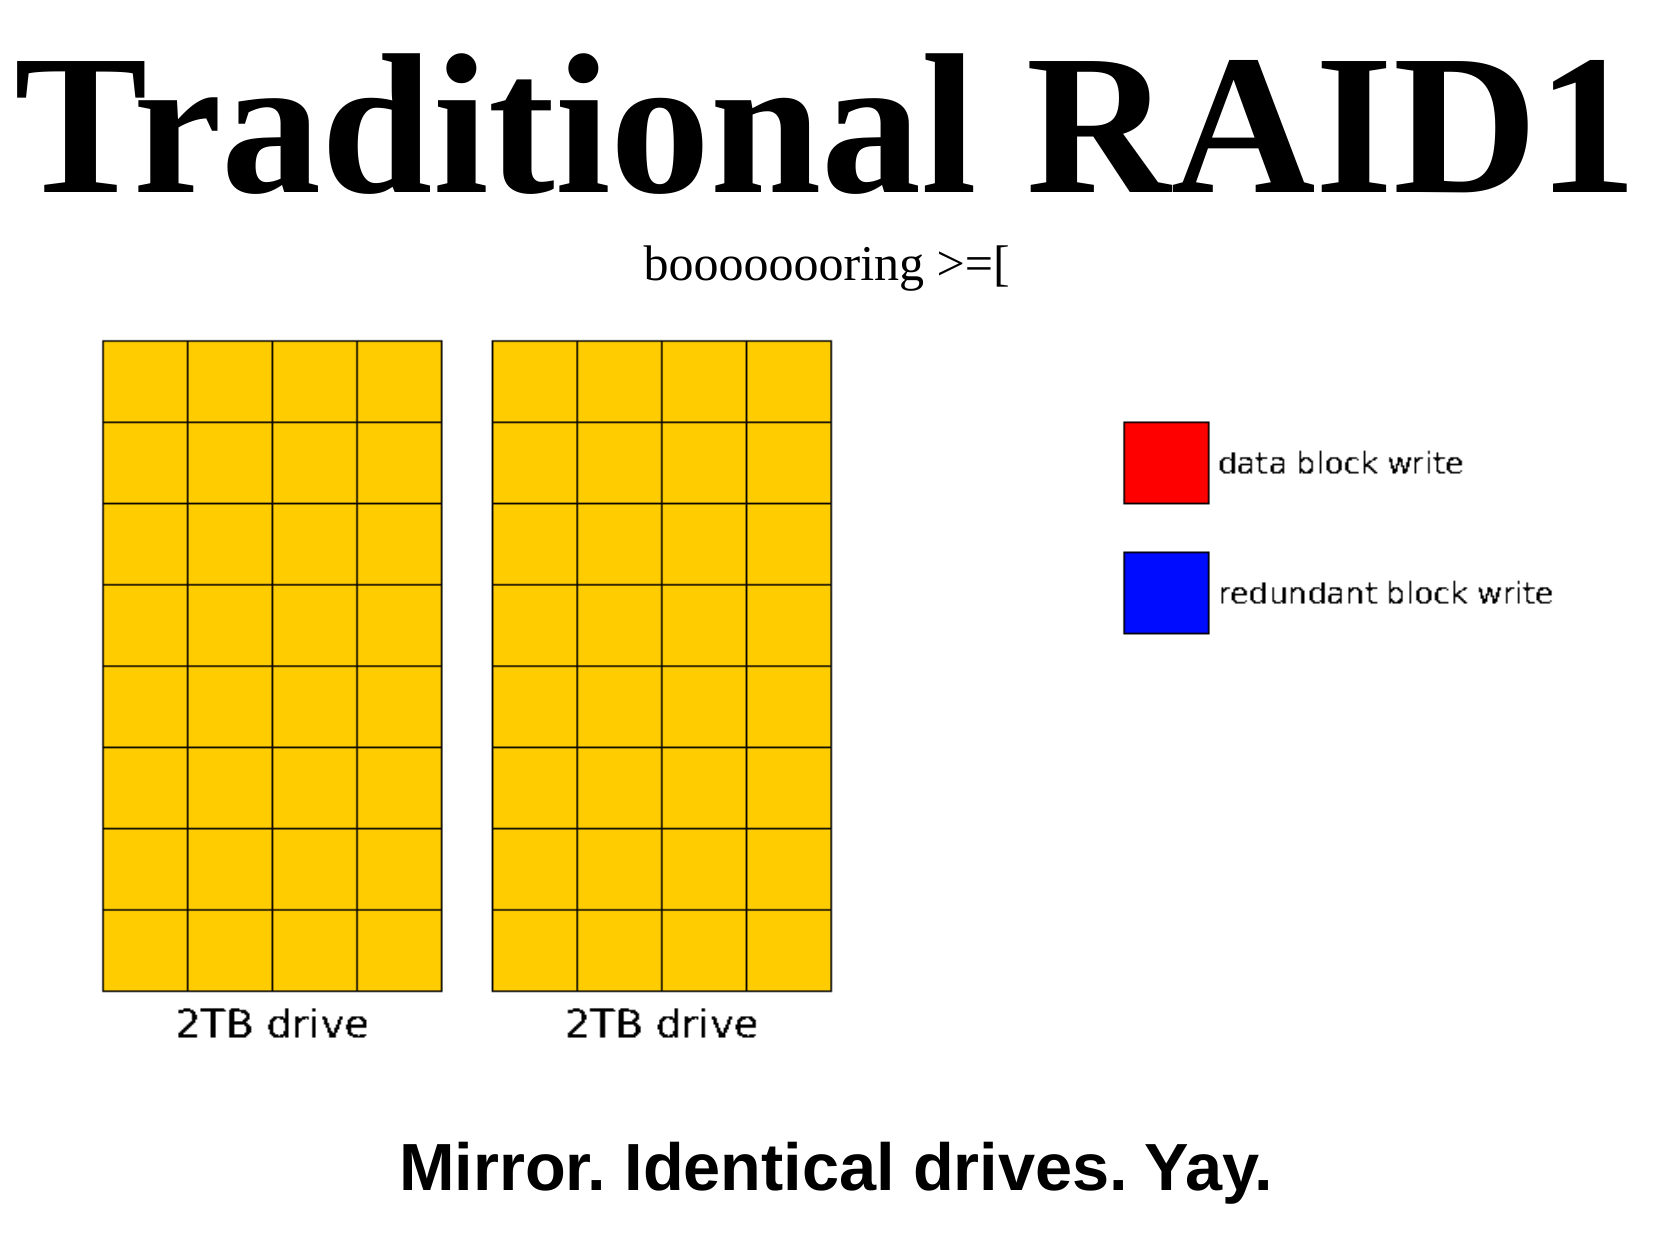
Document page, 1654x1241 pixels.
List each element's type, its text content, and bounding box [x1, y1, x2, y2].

table_header Mirror. Identical drives. Yay. [15, 1080, 1635, 1230]
title Traditional RAID1 boooooooring >=[ [0, 14, 1654, 292]
picture [67, 308, 1591, 1072]
